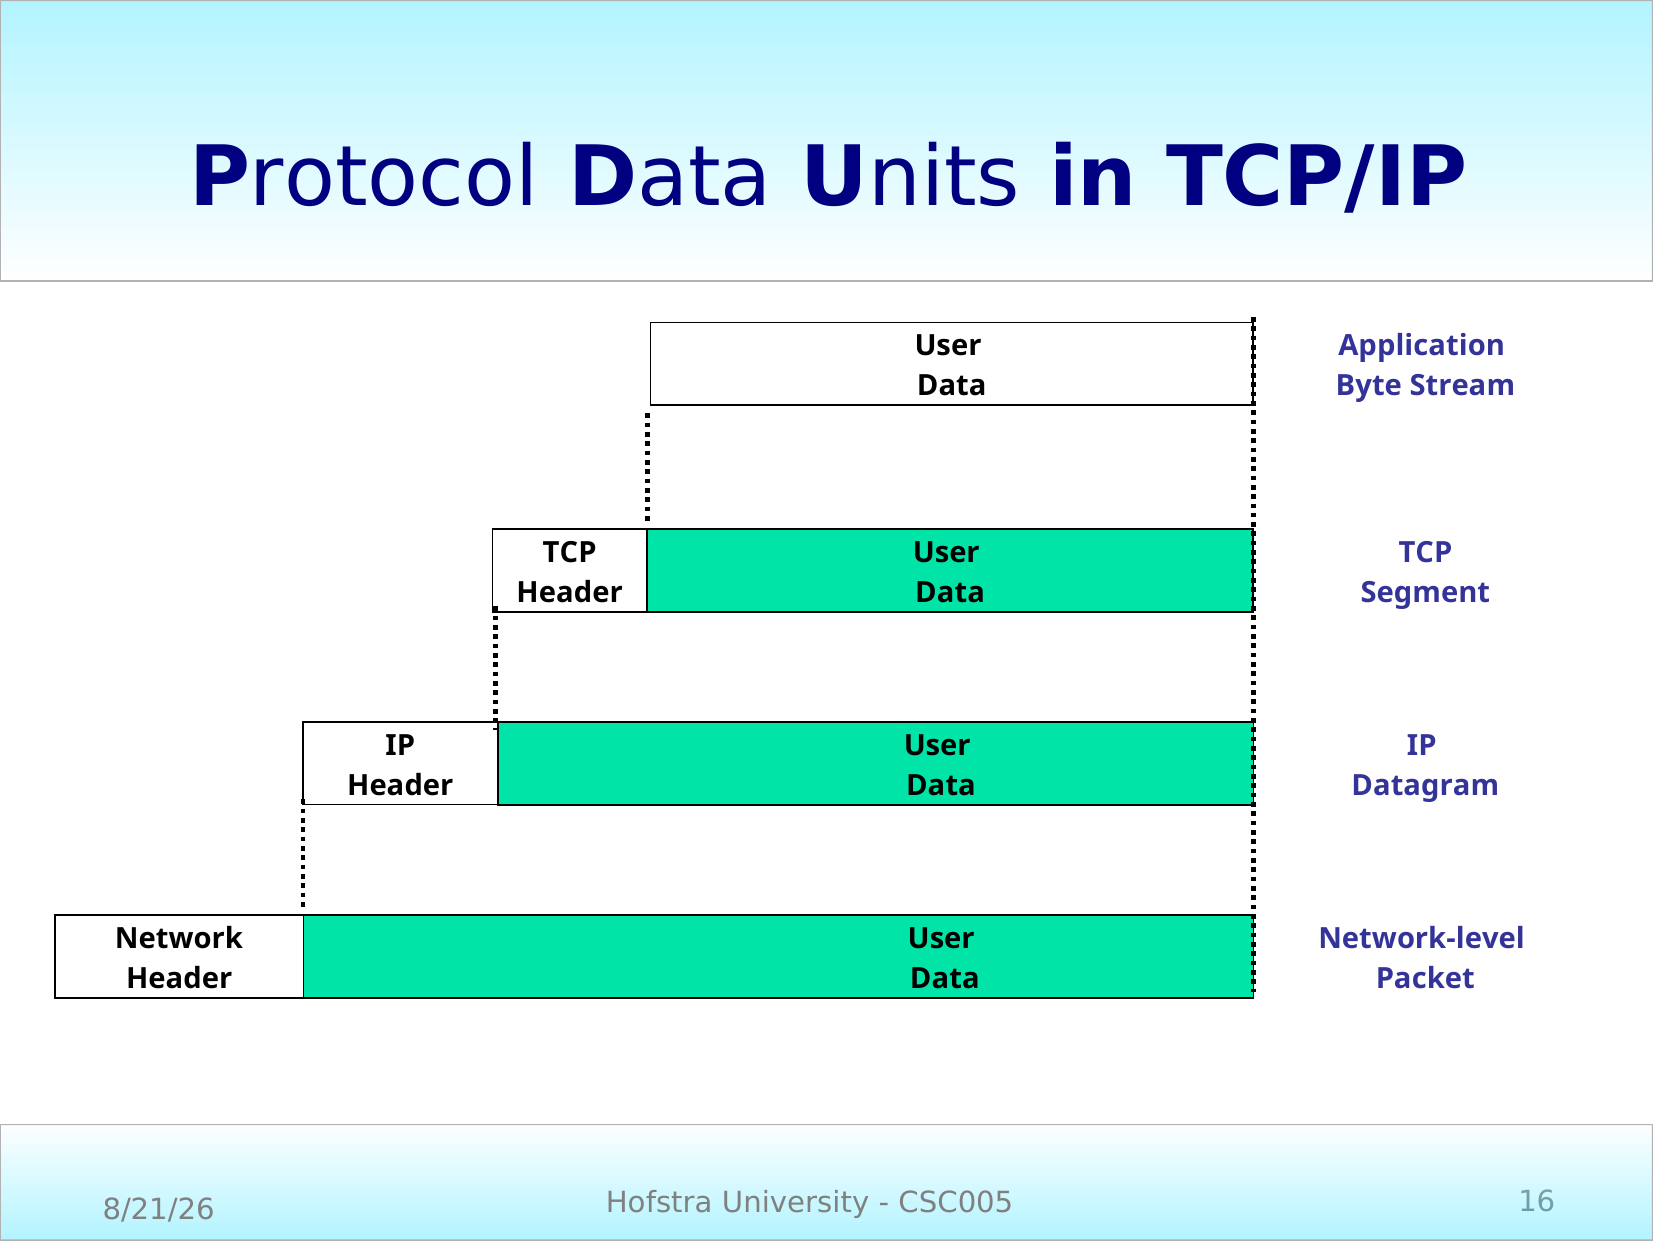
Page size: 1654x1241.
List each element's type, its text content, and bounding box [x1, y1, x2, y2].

text_box IP Datagram [1253, 716, 1598, 812]
text_box User Data [688, 716, 1194, 812]
text_box TCP Segment [1253, 523, 1598, 619]
text_box User Data [647, 909, 1243, 1005]
text_box Network Header [57, 909, 301, 1005]
text_box Application Byte Stream [1253, 316, 1598, 412]
title Protocol Data Units in TCP/IP [123, 94, 1533, 233]
text_box User Data [657, 316, 1247, 412]
text_box Network-level Packet [1253, 909, 1598, 1005]
text_box TCP Header [493, 523, 646, 619]
text_box User Data [653, 523, 1247, 619]
text_box IP Header [305, 716, 496, 812]
